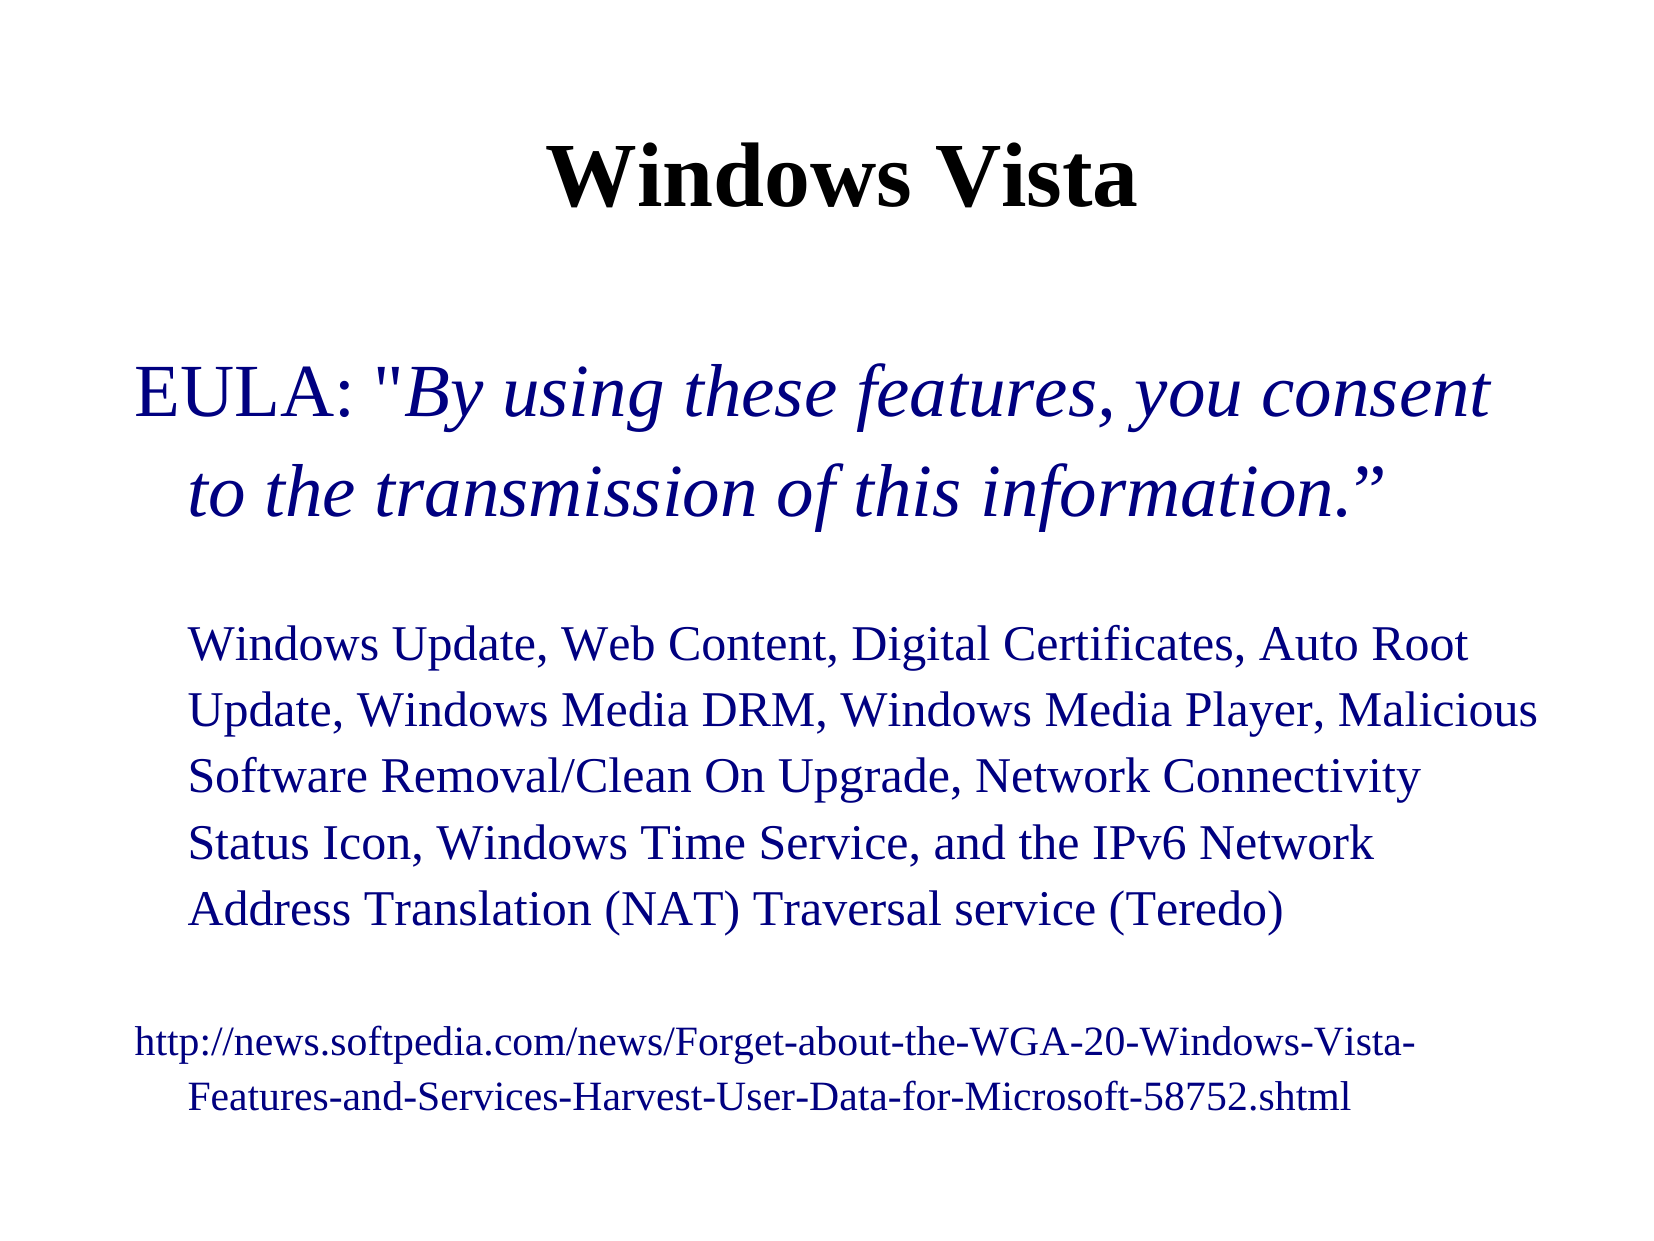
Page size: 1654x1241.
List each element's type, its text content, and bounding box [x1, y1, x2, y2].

text_box EULA: "By using these features, you consent to the transmission of this information.” Windows Update, Web Content, Digital Certificates, Auto Root Update, Windows Media DRM, Windows Media Player, Malicious Software Removal/Clean On Upgrade, Network Connectivity Status Icon, Windows Time Service, and the IPv6 Network Address Translation (NAT) Traversal service (Teredo) http://news.softpedia.com/news/Forget-about-the-WGA-20-Windows-Vista-Features-and-Services-Harvest-User-Data-for-Microsoft-58752.shtml [125, 333, 1546, 1103]
title Windows Vista [204, 81, 1480, 269]
